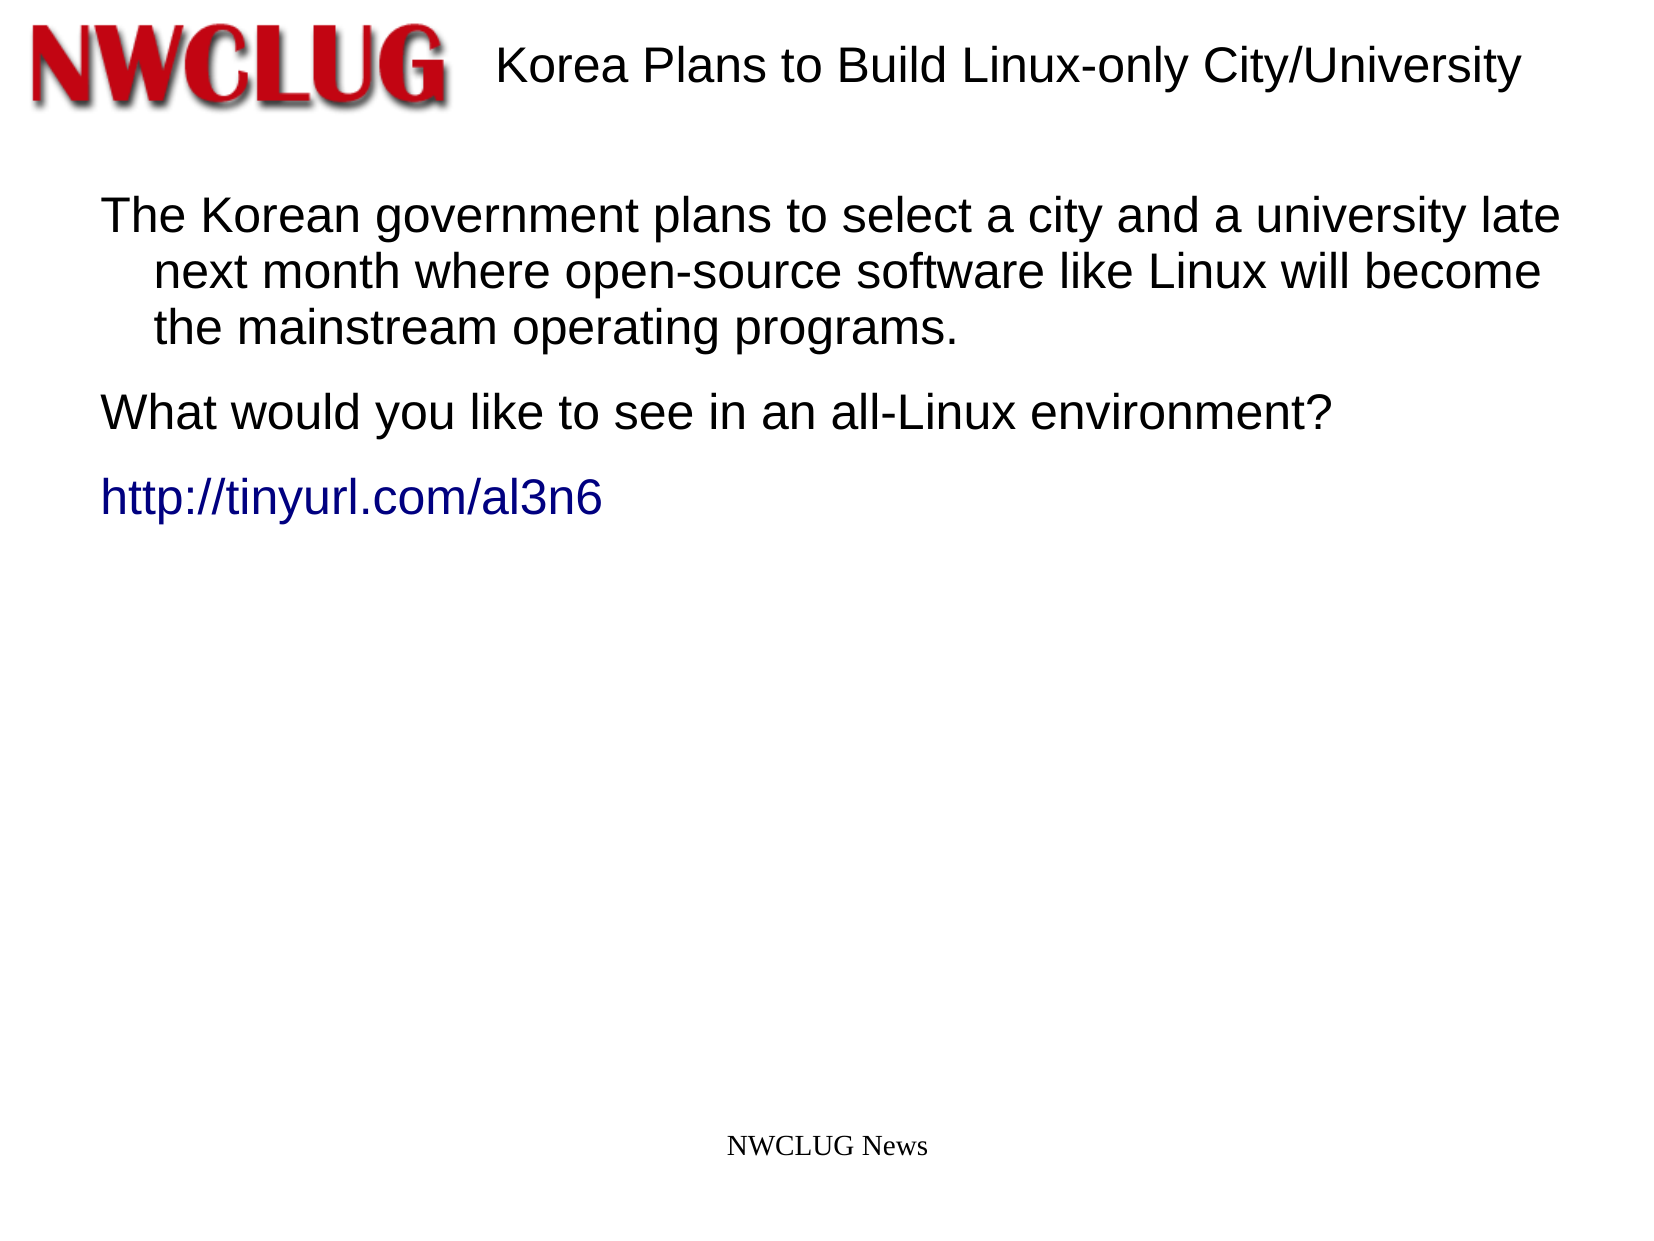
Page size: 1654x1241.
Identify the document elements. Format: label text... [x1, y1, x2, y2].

list The Korean government plans to select a city and a university late next month where open-source software like Linux will become the mainstream operating programs. What would you like to see in an all-Linux environment? http://tinyurl.com/al3n6 [82, 187, 1571, 1094]
picture [5, 5, 480, 156]
title Korea Plans to Build Linux-only City/University [495, 17, 1613, 113]
